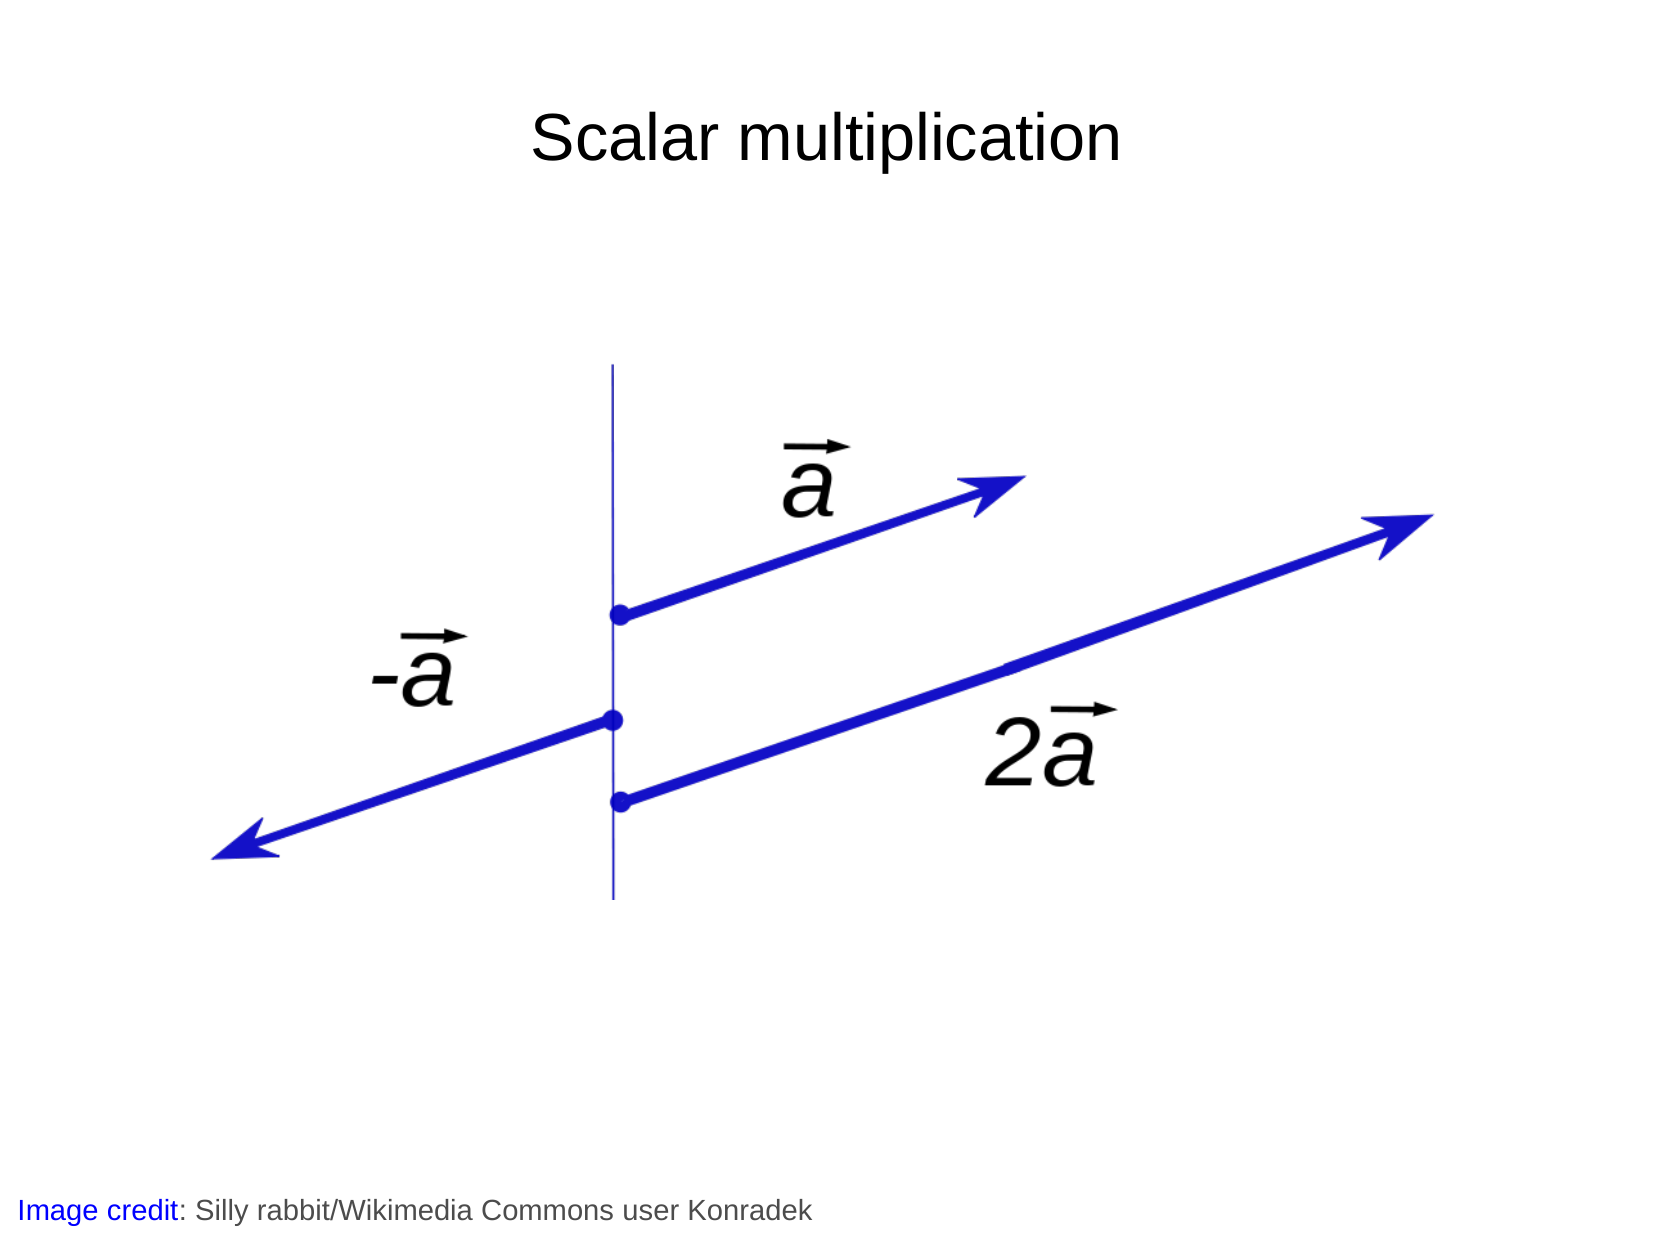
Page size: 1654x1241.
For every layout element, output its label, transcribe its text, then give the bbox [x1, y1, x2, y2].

subtitle Scalar multiplication [82, 49, 1571, 226]
picture [187, 362, 1473, 901]
text_box Image credit: Silly rabbit/Wikimedia Commons user Konradek [2, 1186, 1163, 1234]
